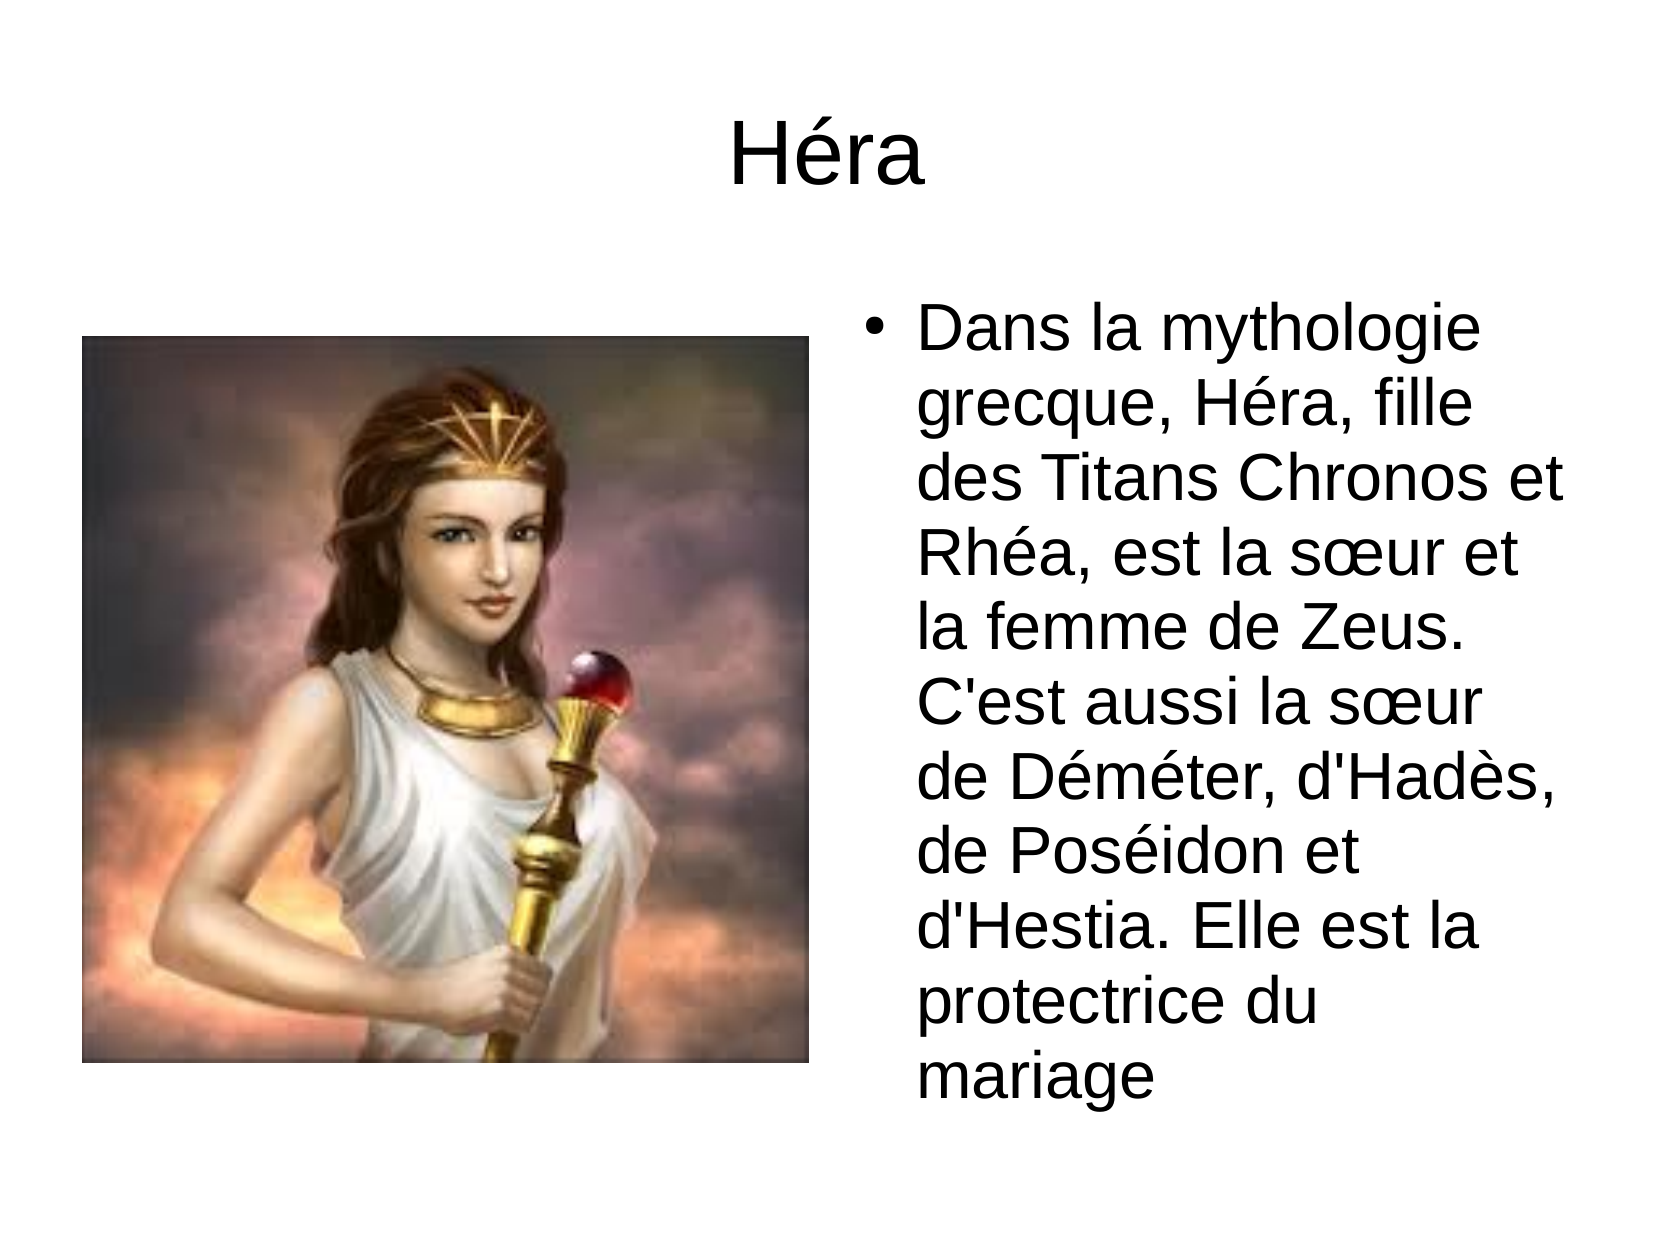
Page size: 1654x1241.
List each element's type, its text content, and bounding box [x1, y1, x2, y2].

list Dans la mythologie grecque, Héra, fille des Titans Chronos et Rhéa, est la sœur et la femme de Zeus. C'est aussi la sœur de Déméter, d'Hadès, de Poséidon et d'Hestia. Elle est la protectrice du mariage [845, 290, 1572, 1113]
title Héra [82, 49, 1571, 257]
picture [82, 336, 809, 1063]
